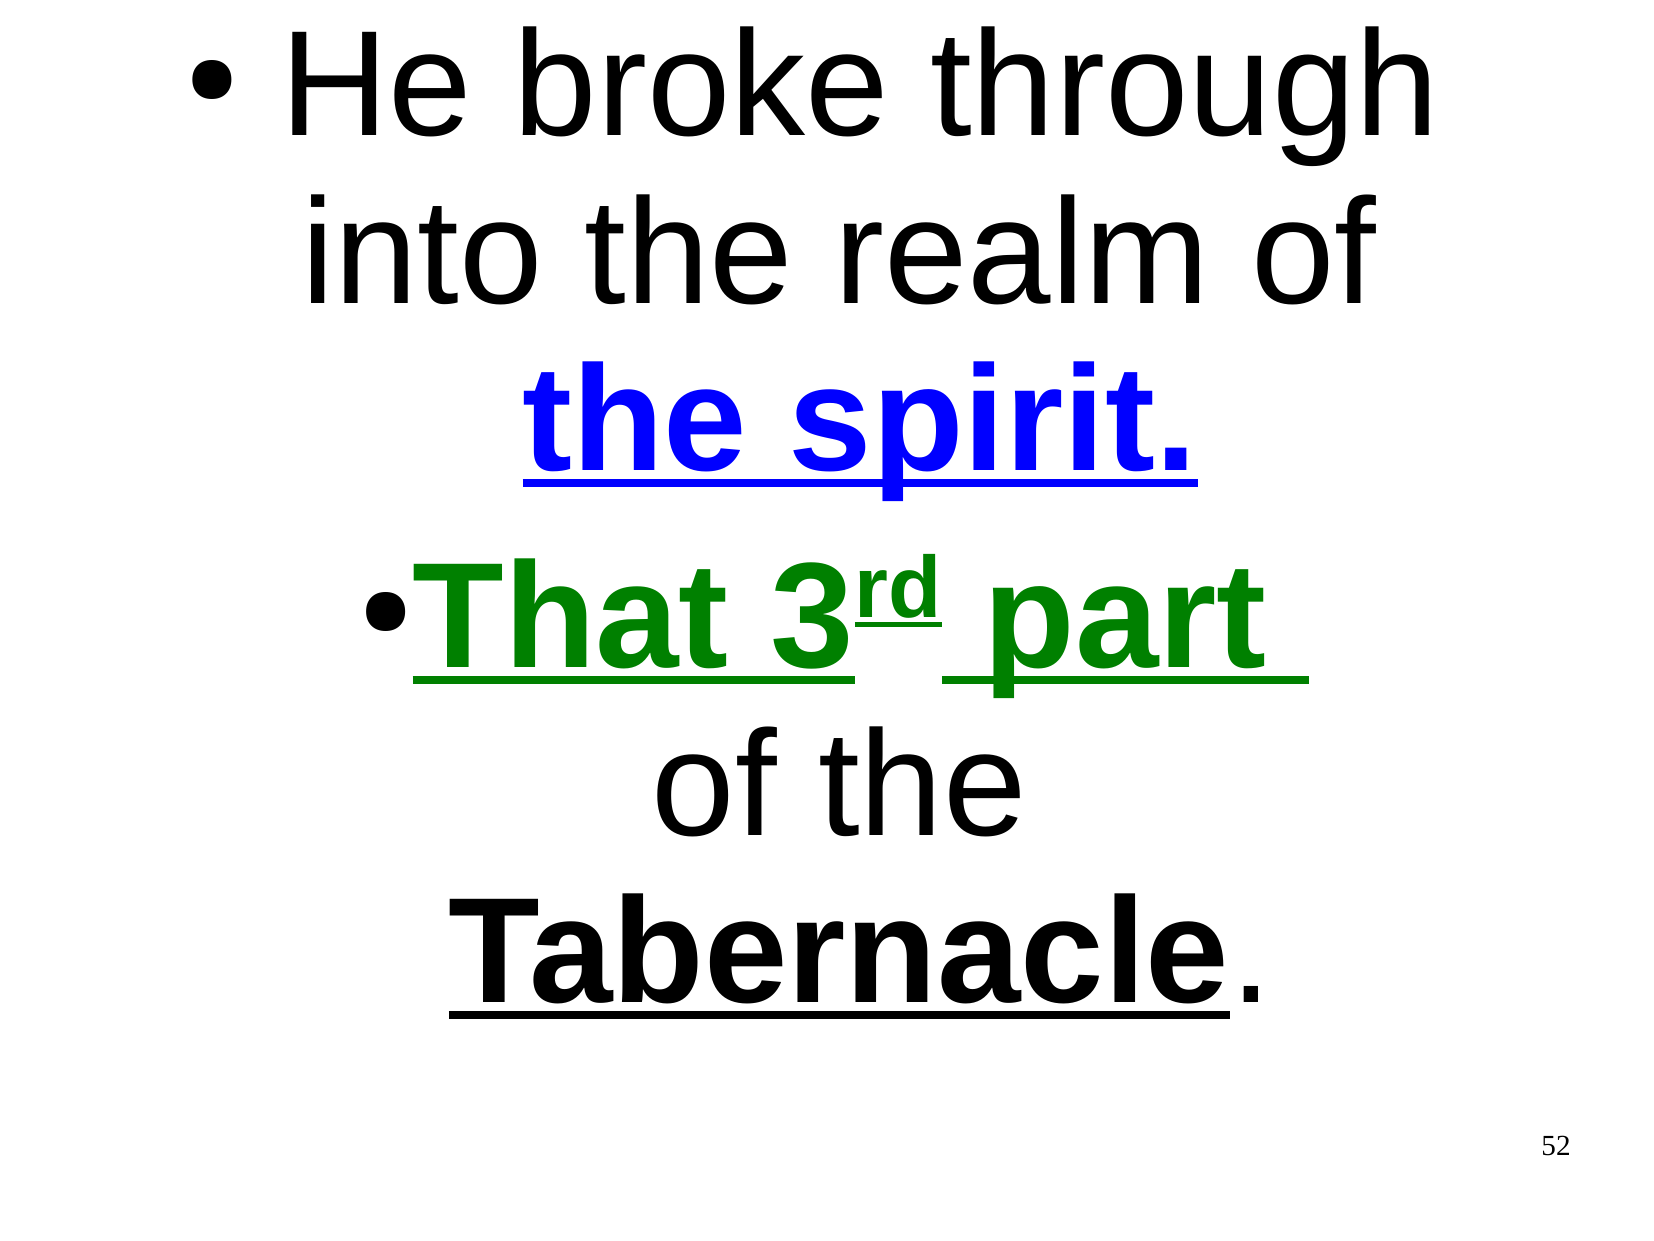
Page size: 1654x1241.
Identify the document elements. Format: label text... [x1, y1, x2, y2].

list He broke through into the realm of the spirit. That 3rd part of the Tabernacle. [0, 0, 1651, 1238]
